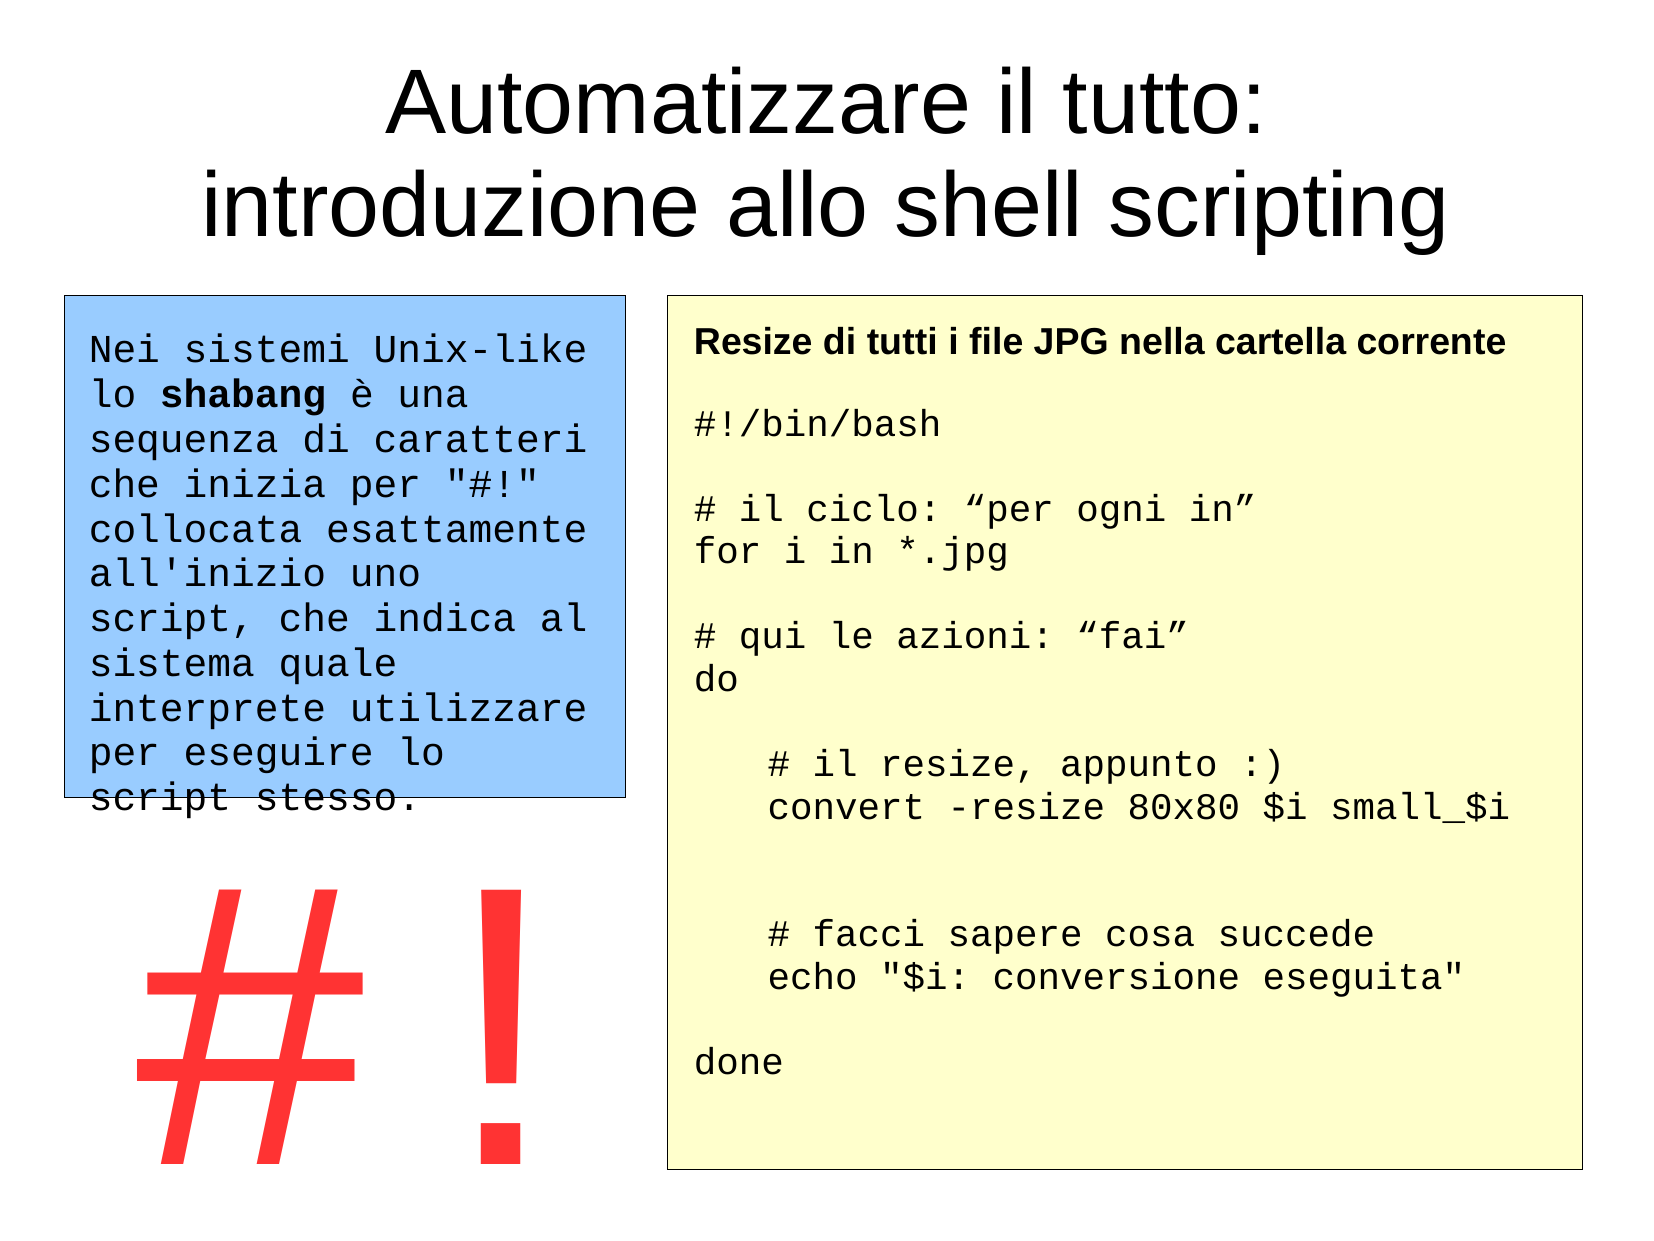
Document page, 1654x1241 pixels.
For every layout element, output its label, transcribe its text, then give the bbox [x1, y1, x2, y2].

text_box Resize di tutti i file JPG nella cartella corrente #!/bin/bash # il ciclo: “per ogni in” for i in *.jpg # qui le azioni: “fai” do # il resize, appunto :) convert -resize 80x80 $i small_$i # facci sapere cosa succede echo "$i: conversione eseguita" done [679, 313, 1565, 1084]
title Automatizzare il tutto: introduzione allo shell scripting [82, 47, 1571, 259]
text_box Nei sistemi Unix-like lo shabang è una sequenza di caratteri che inizia per "#!" collocata esattamente all'inizio uno script, che indica al sistema quale interprete utilizzare per eseguire lo script stesso. [73, 322, 624, 857]
text_box [667, 295, 1583, 1170]
text_box [64, 295, 626, 798]
text_box #! [112, 809, 792, 1241]
